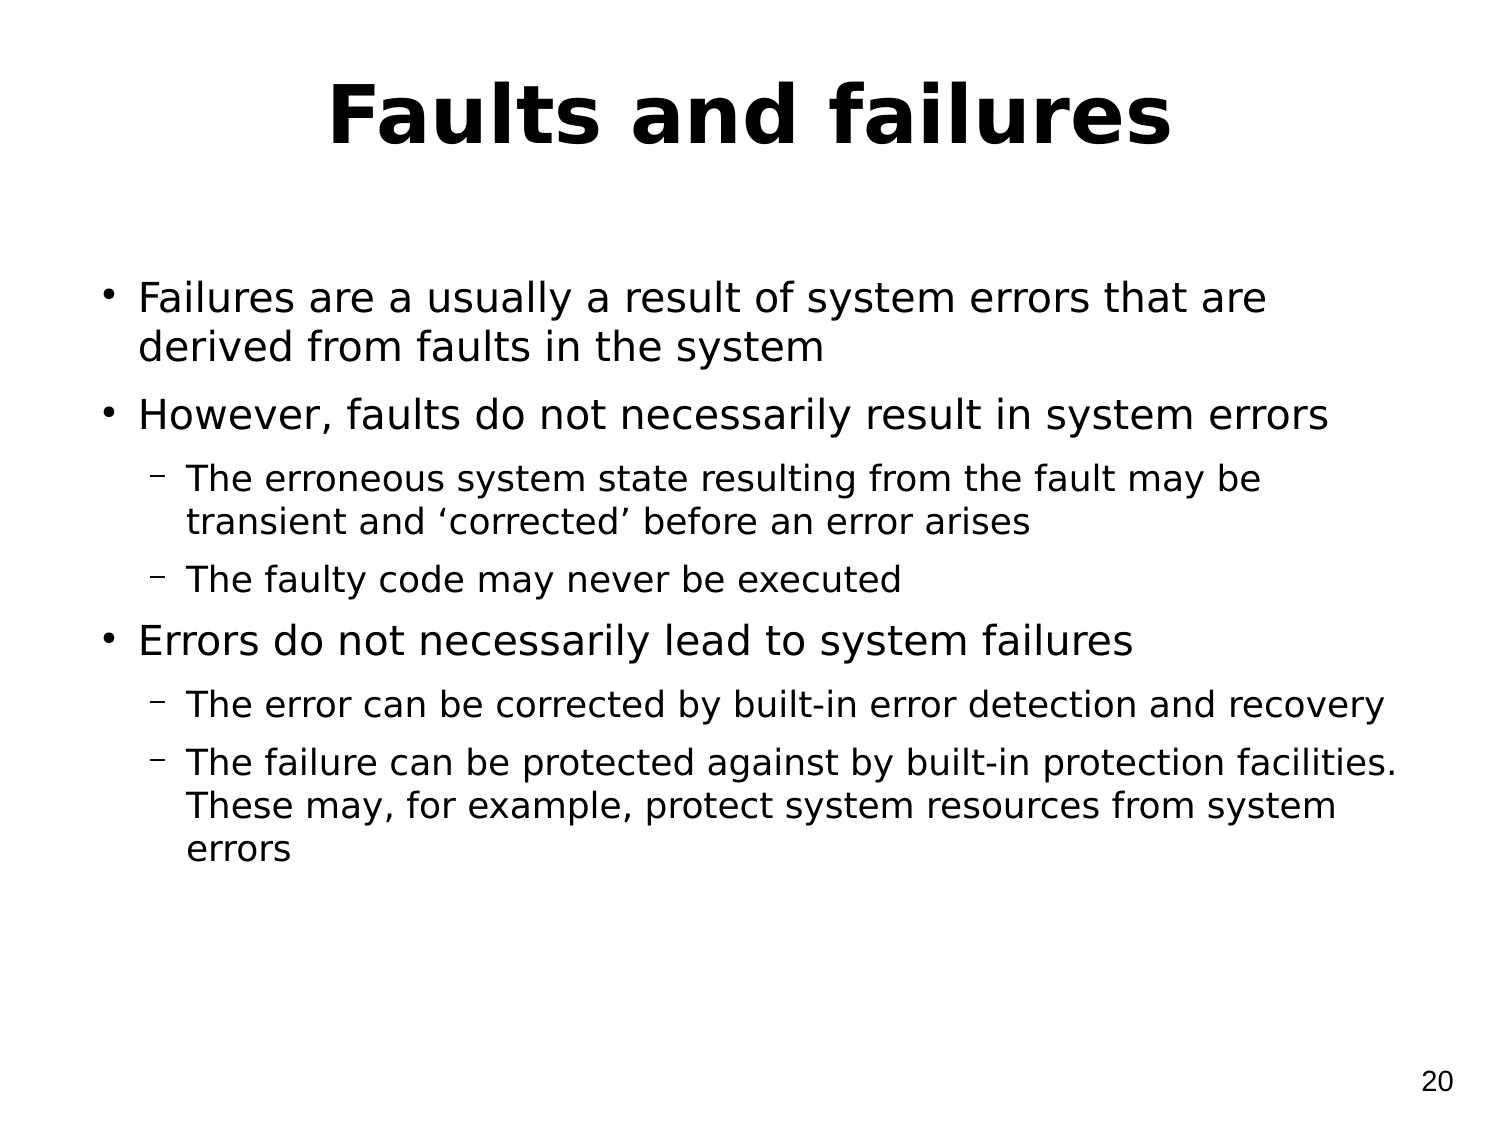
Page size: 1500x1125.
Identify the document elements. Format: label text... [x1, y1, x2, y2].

title Faults and failures [75, 44, 1425, 177]
list Failures are a usually a result of system errors that are derived from faults in the system However, faults do not necessarily result in system errors The erroneous system state resulting from the fault may be transient and ‘corrected’ before an error arises The faulty code may never be executed Errors do not necessarily lead to system failures The error can be corrected by built-in error detection and recovery The failure can be protected against by built-in protection facilities. These may, for example, protect system resources from system errors [75, 263, 1425, 916]
